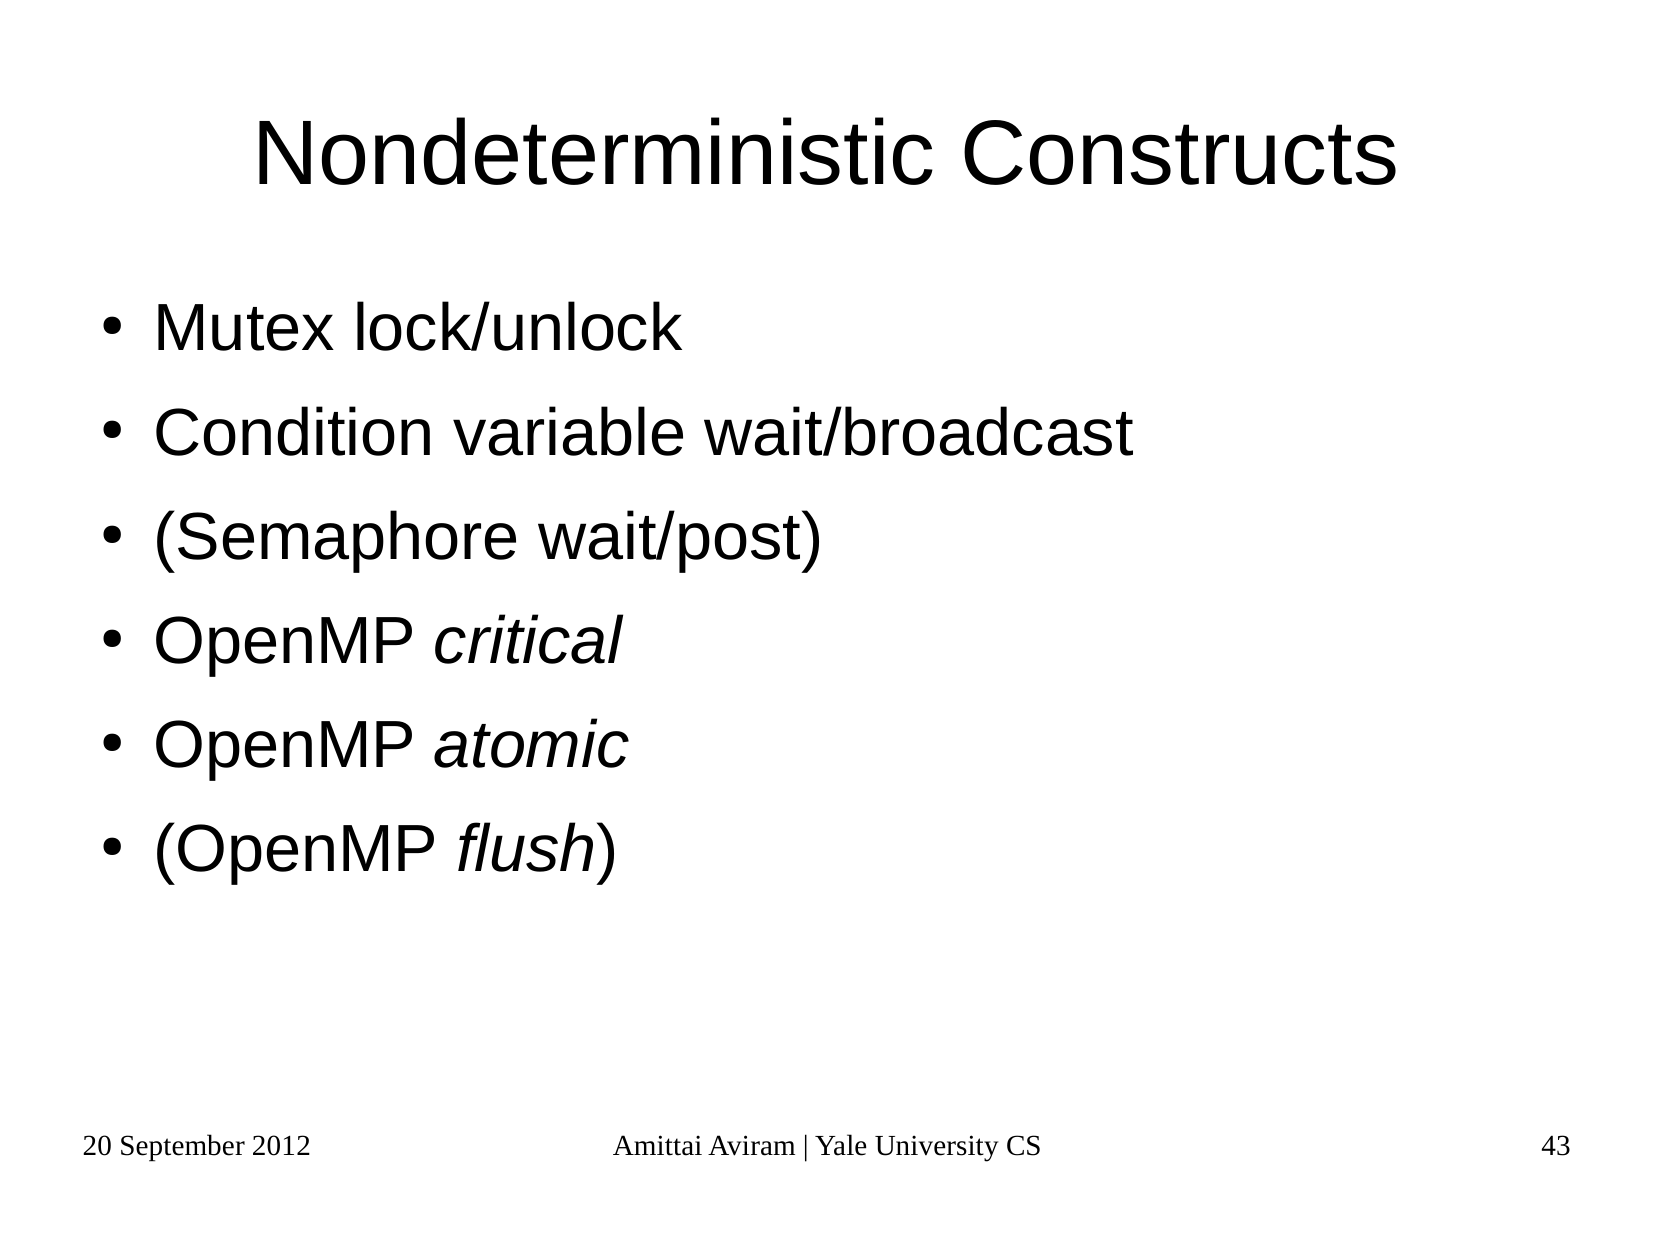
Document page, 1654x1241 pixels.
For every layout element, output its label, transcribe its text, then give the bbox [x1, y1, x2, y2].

title Nondeterministic Constructs [82, 49, 1571, 257]
list Mutex lock/unlock Condition variable wait/broadcast (Semaphore wait/post) OpenMP critical OpenMP atomic (OpenMP flush) [82, 290, 1571, 1109]
